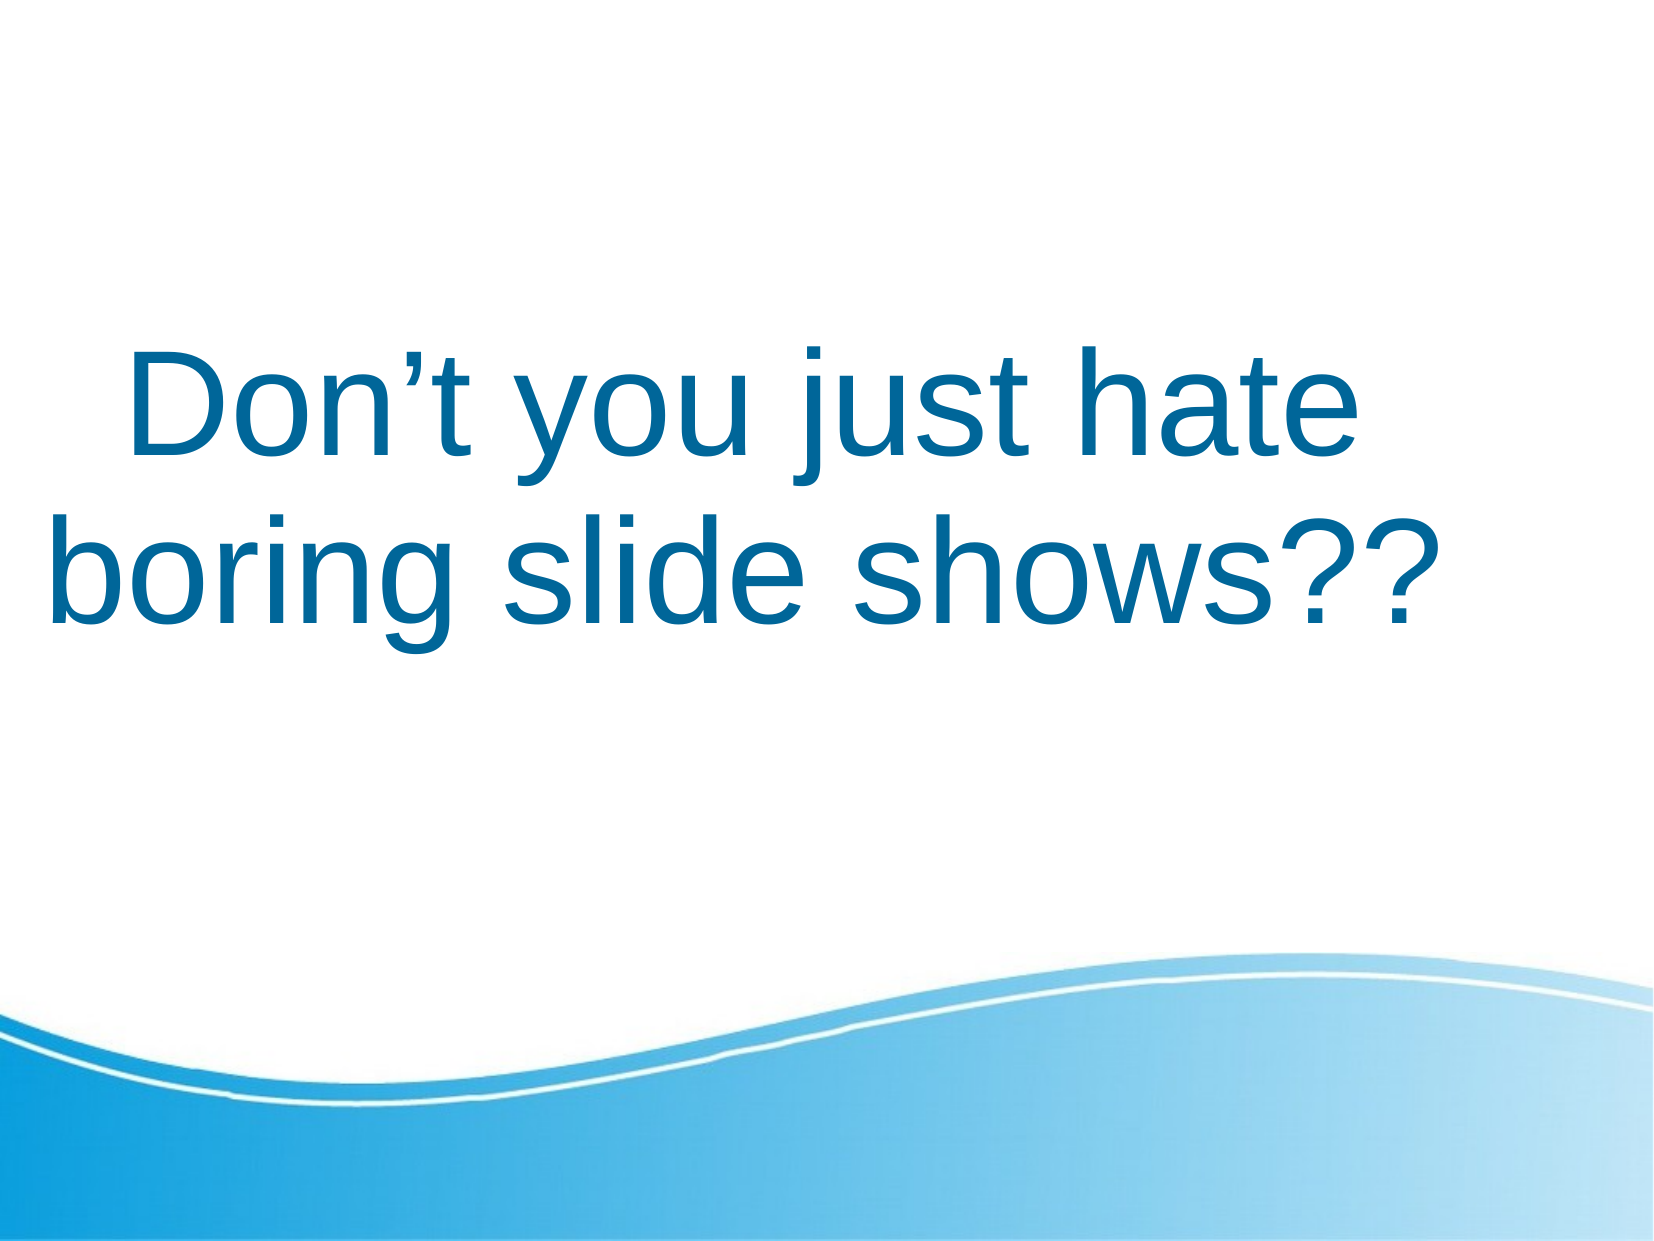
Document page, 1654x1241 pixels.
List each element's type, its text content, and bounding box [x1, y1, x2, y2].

title Don’t you just hate boring slide shows?? [0, 320, 1489, 656]
picture [0, 952, 1654, 1241]
